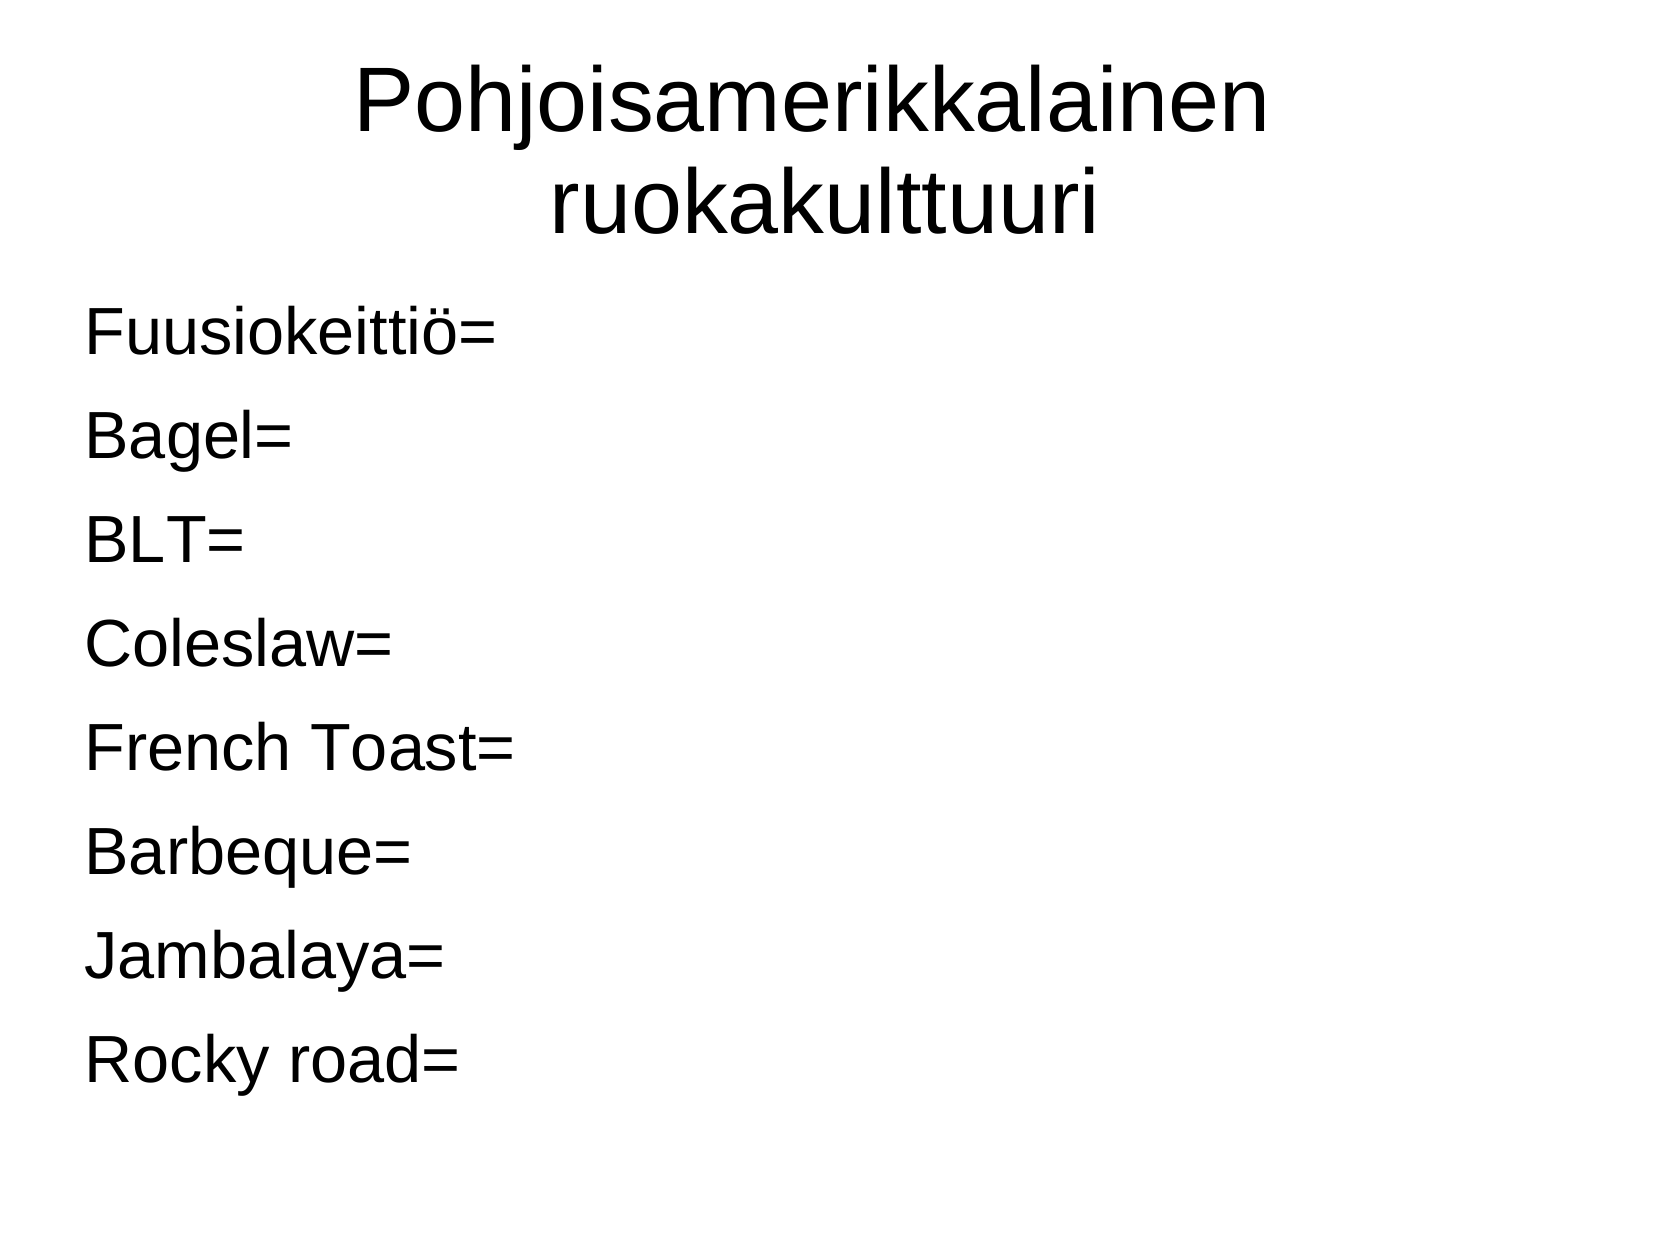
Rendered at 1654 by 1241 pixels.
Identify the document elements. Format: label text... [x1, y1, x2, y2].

list Fuusiokeittiö= Bagel= BLT= Coleslaw= French Toast= Barbeque= Jambalaya= Rocky road= [82, 290, 1568, 1193]
title Pohjoisamerikkalainen ruokakulttuuri [82, 49, 1568, 254]
